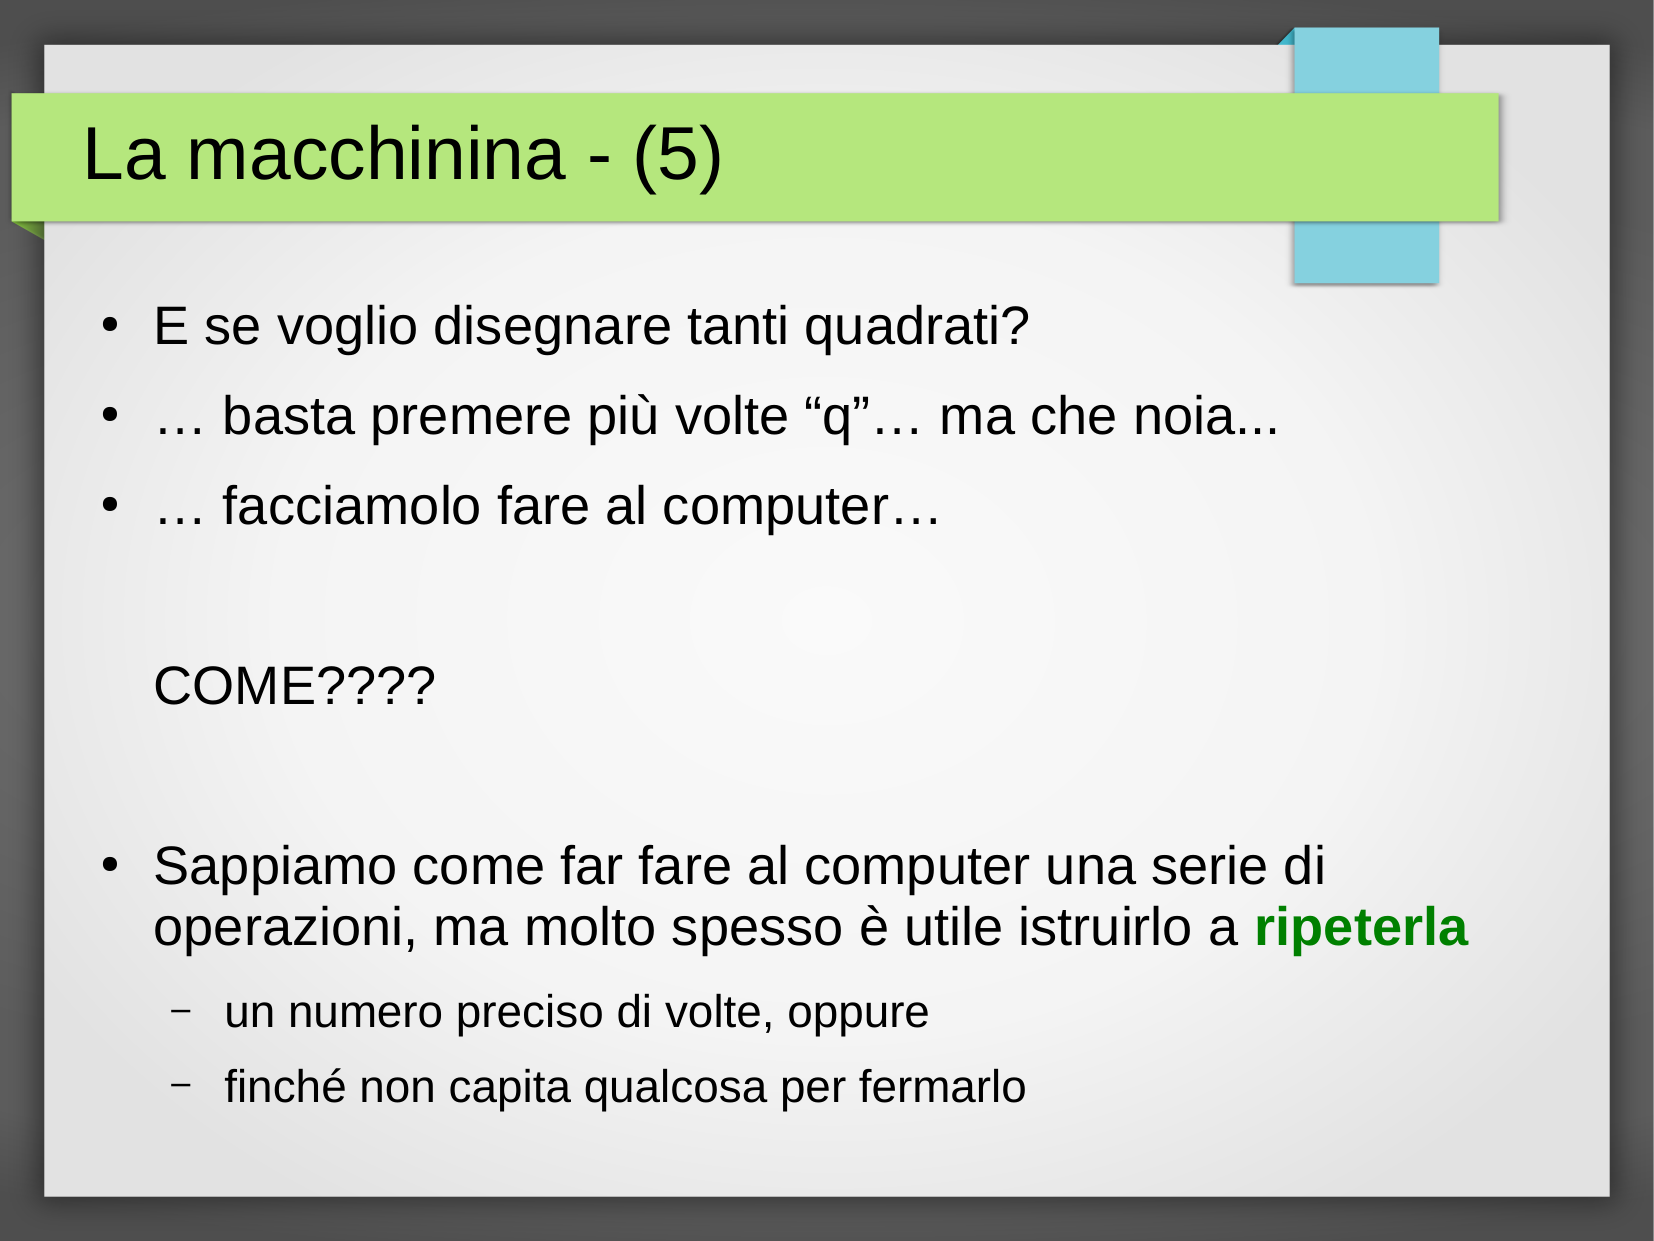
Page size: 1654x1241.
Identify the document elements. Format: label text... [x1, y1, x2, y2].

picture [0, 0, 1654, 1241]
title La macchinina - (5) [82, 94, 1264, 213]
list E se voglio disegnare tanti quadrati? … basta premere più volte “q”… ma che noia... … facciamolo fare al computer… COME???? Sappiamo come far fare al computer una serie di operazioni, ma molto spesso è utile istruirlo a ripeterla un numero preciso di volte, oppure finché non capita qualcosa per fermarlo [82, 295, 1571, 1146]
